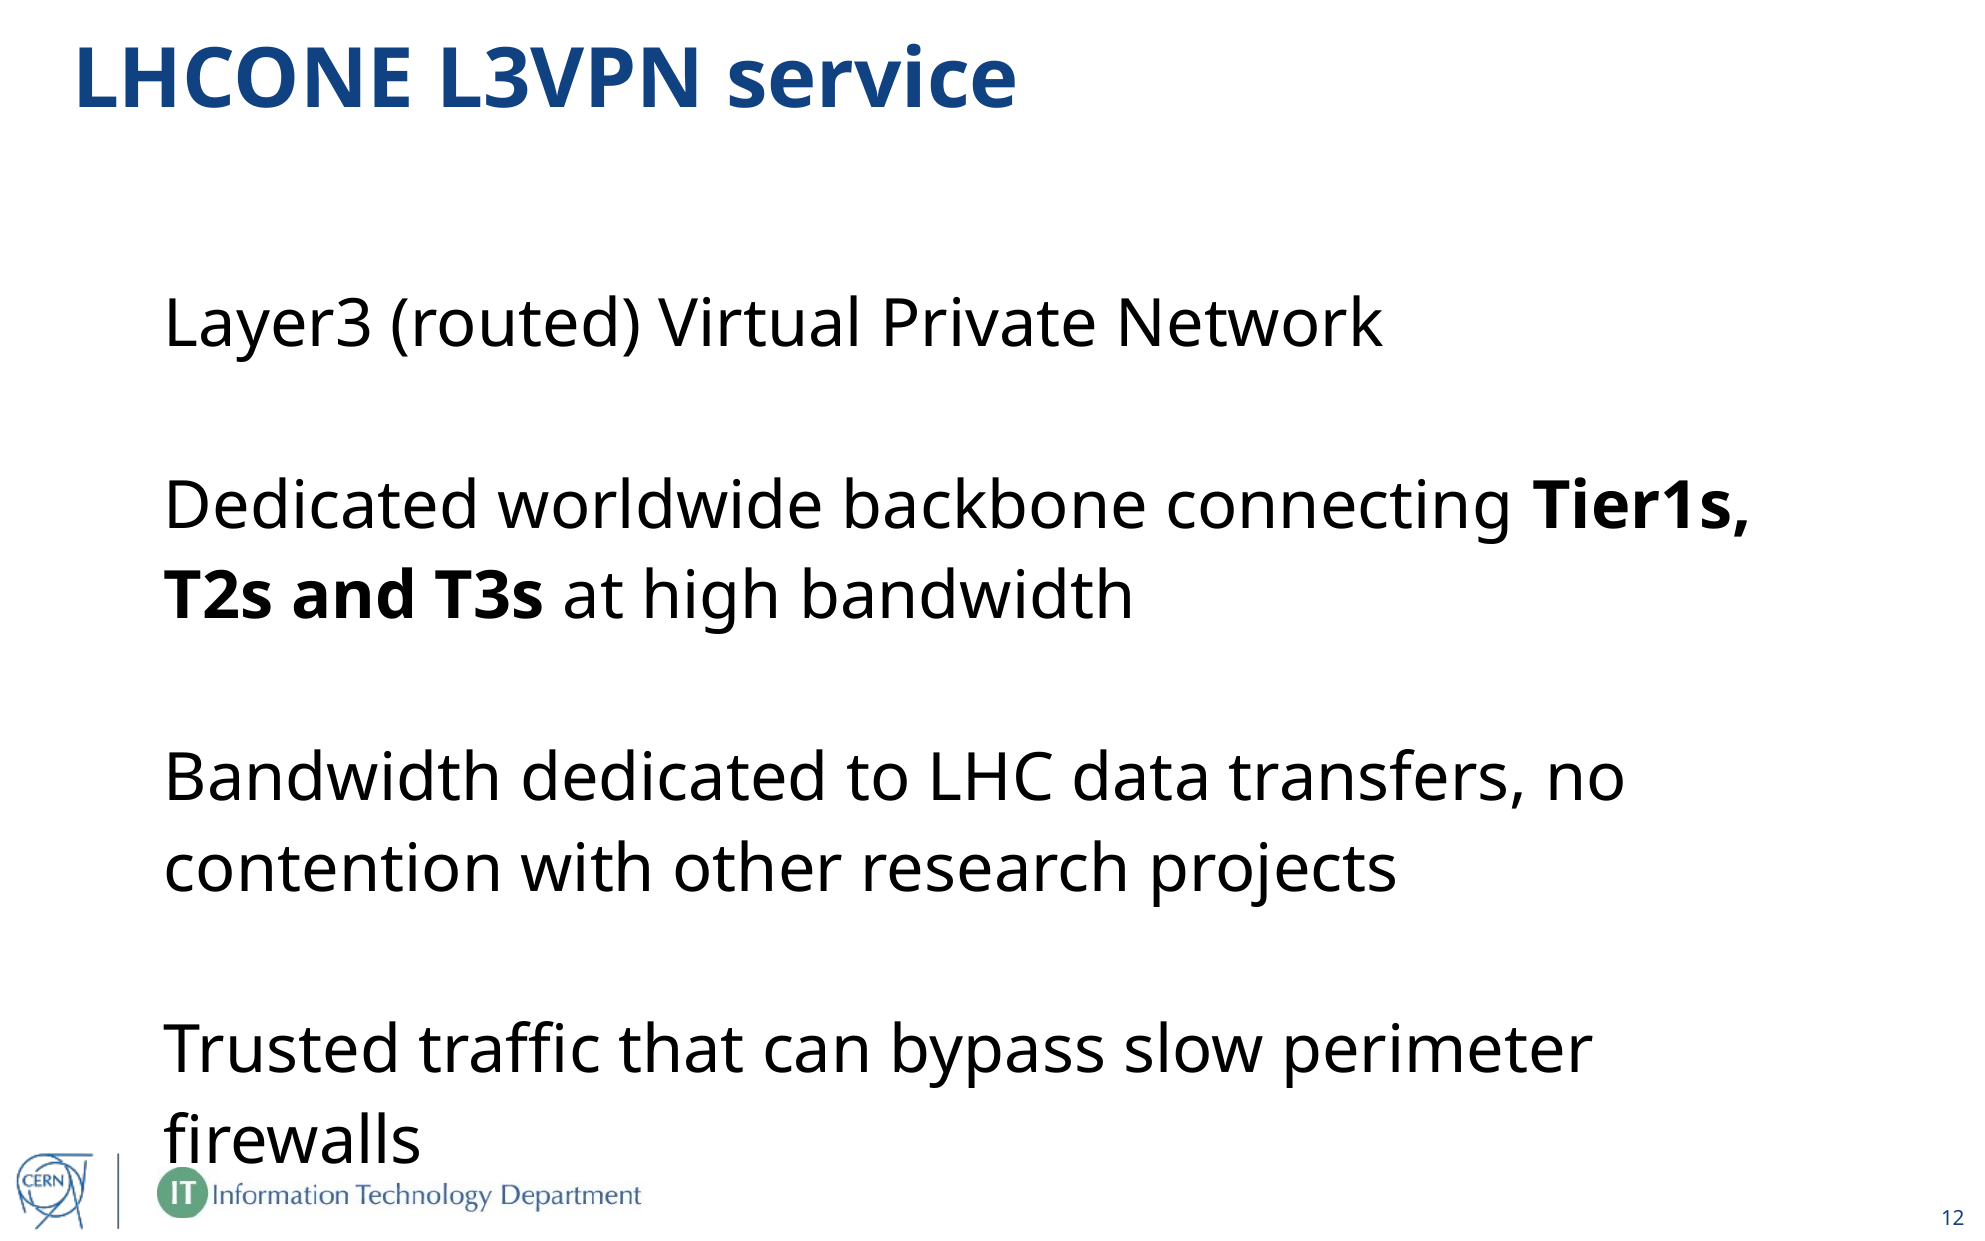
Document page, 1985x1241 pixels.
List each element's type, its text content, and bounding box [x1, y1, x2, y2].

text_box Layer3 (routed) Virtual Private Network Dedicated worldwide backbone connecting Tier1s, T2s and T3s at high bandwidth Bandwidth dedicated to LHC data transfers, no contention with other research projects Trusted traffic that can bypass slow perimeter firewalls [149, 267, 1834, 1169]
picture [19, 1188, 64, 1207]
picture [16, 1188, 64, 1236]
picture [51, 1200, 64, 1215]
picture [157, 1169, 948, 1218]
title LHCONE L3VPN service [72, 0, 1834, 166]
picture [38, 1207, 55, 1215]
